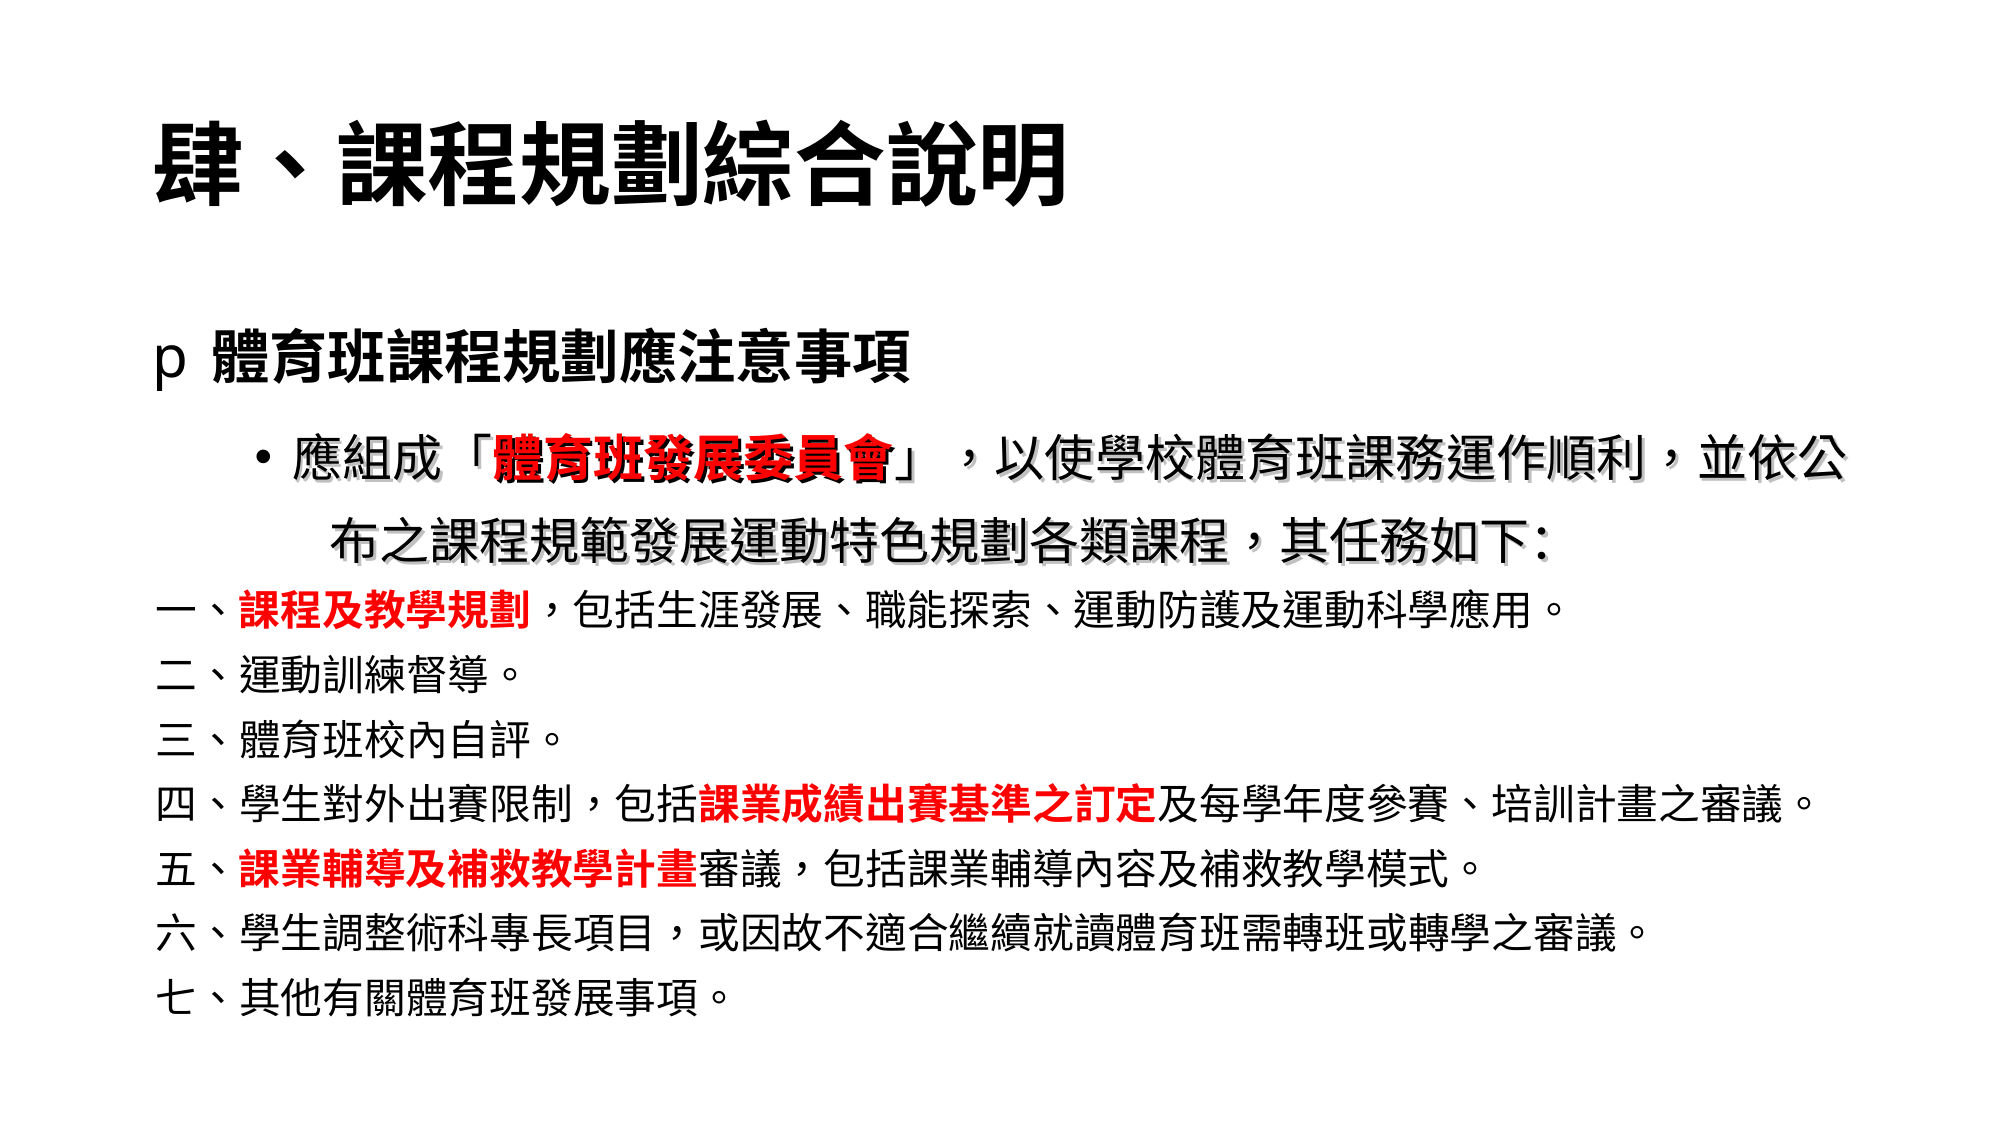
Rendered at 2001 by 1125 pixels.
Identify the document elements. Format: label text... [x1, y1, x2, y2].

title 肆、課程規劃綜合說明 [137, 59, 1863, 278]
list 體育班課程規劃應注意事項 應組成「體育班發展委員會」，以使學校體育班課務運作順利，並依公布之課程規範發展運動特色規劃各類課程，其任務如下： 一、課程及教學規劃，包括生涯發展、職能探索、運動防護及運動科學應用。 二、運動訓練督導。 三、體育班校內自評。 四、學生對外出賽限制，包括課業成績出賽基準之訂定及每學年度參賽、培訓計畫之審議。 五、課業輔導及補救教學計畫審議，包括課業輔導內容及補救教學模式。 六、學生調整術科專長項目，或因故不適合繼續就讀體育班需轉班或轉學之審議。 七、其他有關體育班發展事項。 [137, 299, 1863, 1038]
